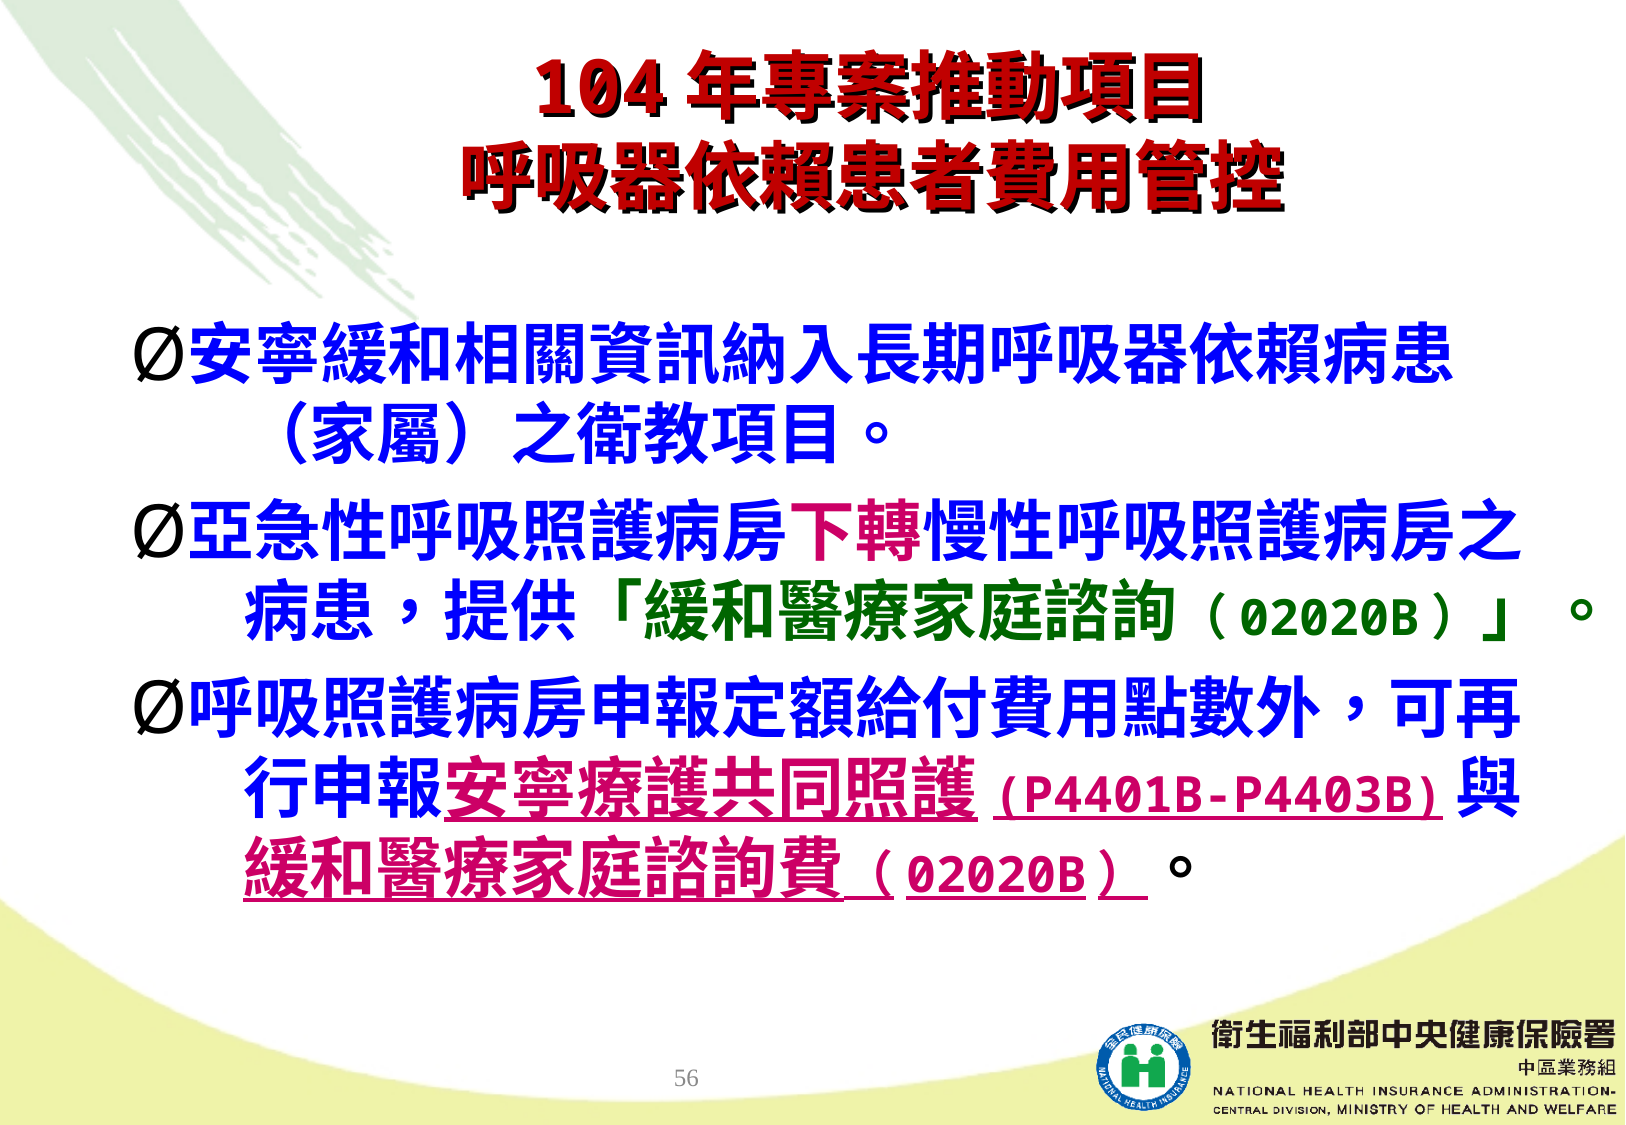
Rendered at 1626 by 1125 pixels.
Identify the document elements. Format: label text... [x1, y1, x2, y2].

title 104年專案推動項目 呼吸器依賴患者費用管控 [139, 31, 1602, 219]
text_box [658, 1046, 1039, 1107]
list 安寧緩和相關資訊納入長期呼吸器依賴病患（家屬）之衛教項目。 亞急性呼吸照護病房下轉慢性呼吸照護病房之病患，提供「緩和醫療家庭諮詢（02020B）」。 呼吸照護病房申報定額給付費用點數外，可再行申報安寧療護共同照護(P4401B-P4403B)與緩和醫療家庭諮詢費（02020B）。 [115, 304, 1579, 1047]
